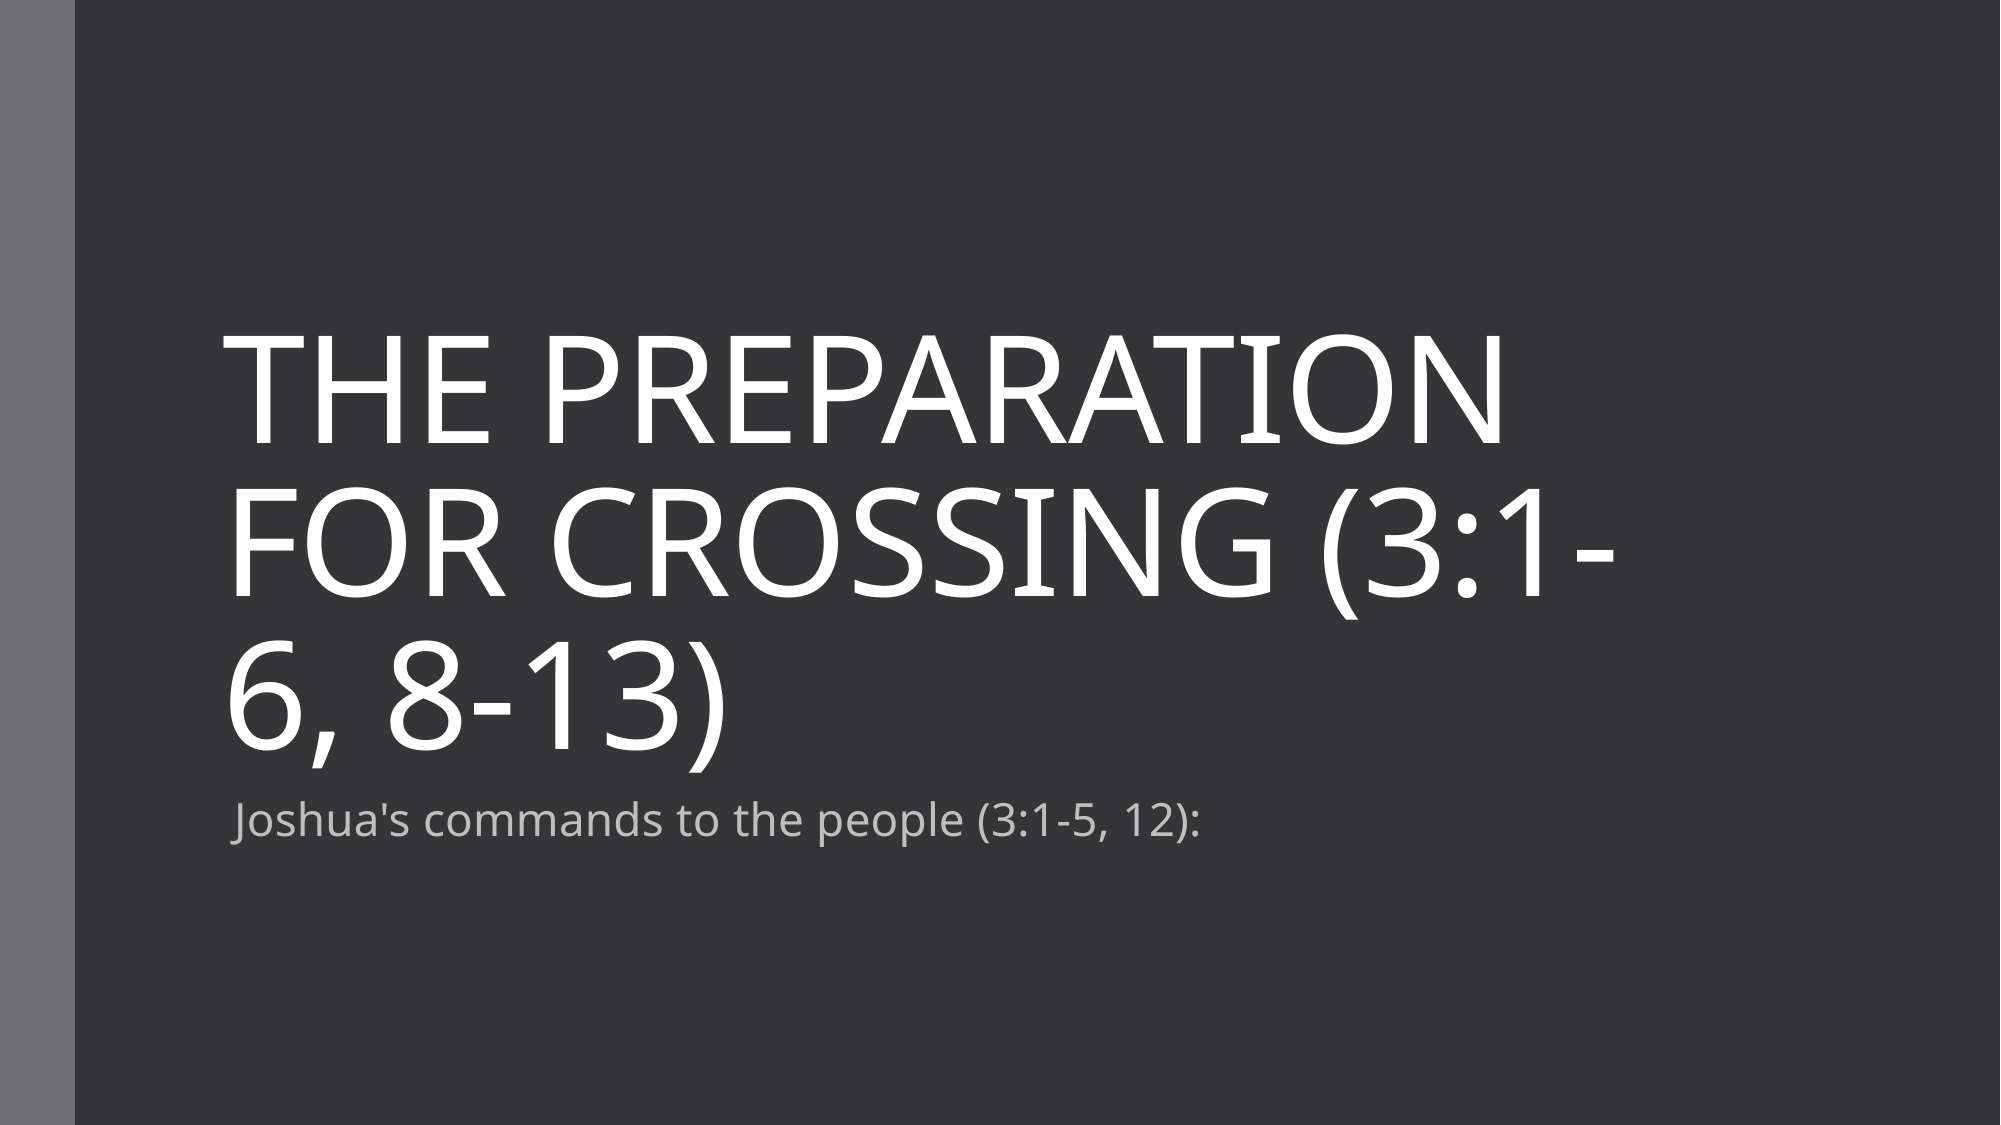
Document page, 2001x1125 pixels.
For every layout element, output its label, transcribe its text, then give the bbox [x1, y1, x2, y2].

subtitle Joshua's commands to the people (3:1-5, 12): [206, 787, 1752, 1066]
title THE PREPARATION FOR CROSSING (3:1-6, 8-13) [206, 124, 1752, 787]
